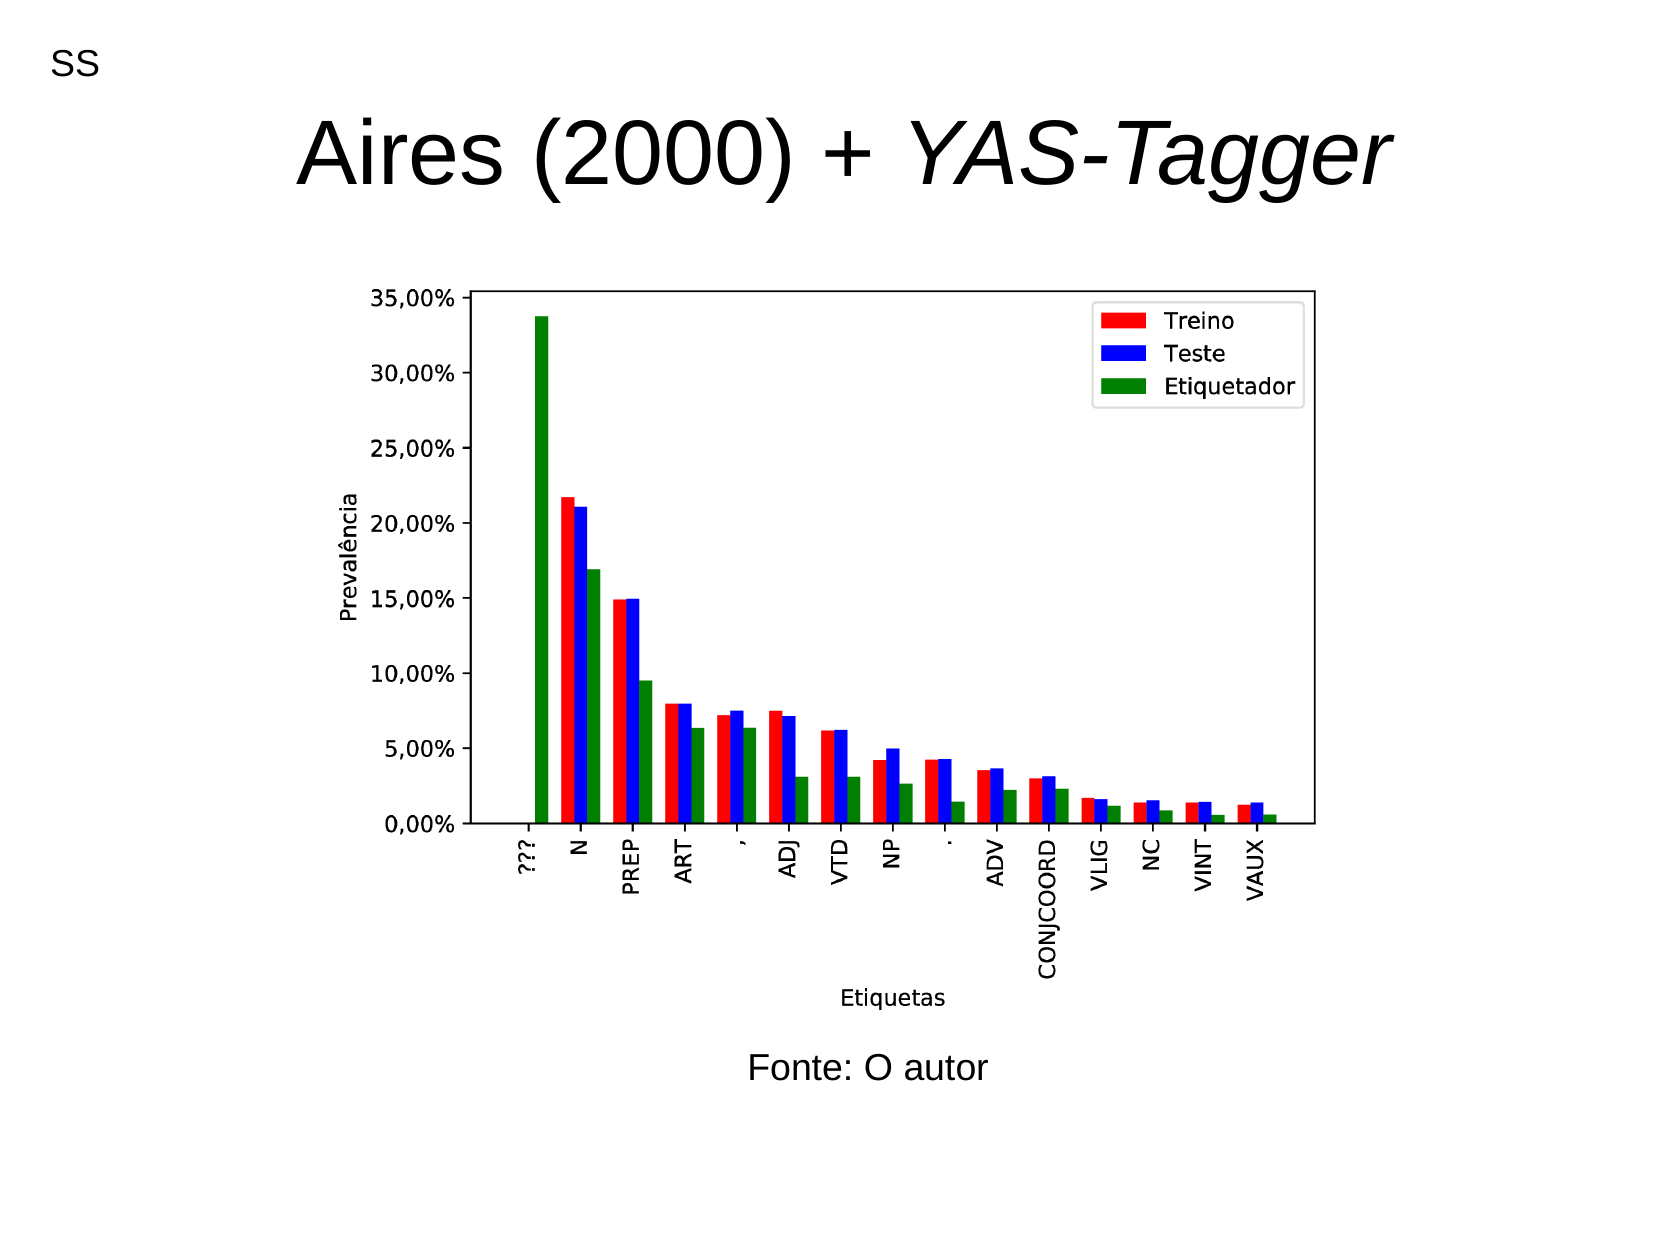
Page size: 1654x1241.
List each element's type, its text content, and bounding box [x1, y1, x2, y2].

text_box Fonte: O autor [732, 1039, 1004, 1097]
title Aires (2000) + YAS-Tagger [82, 49, 1571, 257]
text_box SS [35, 35, 116, 93]
picture [338, 289, 1316, 1010]
